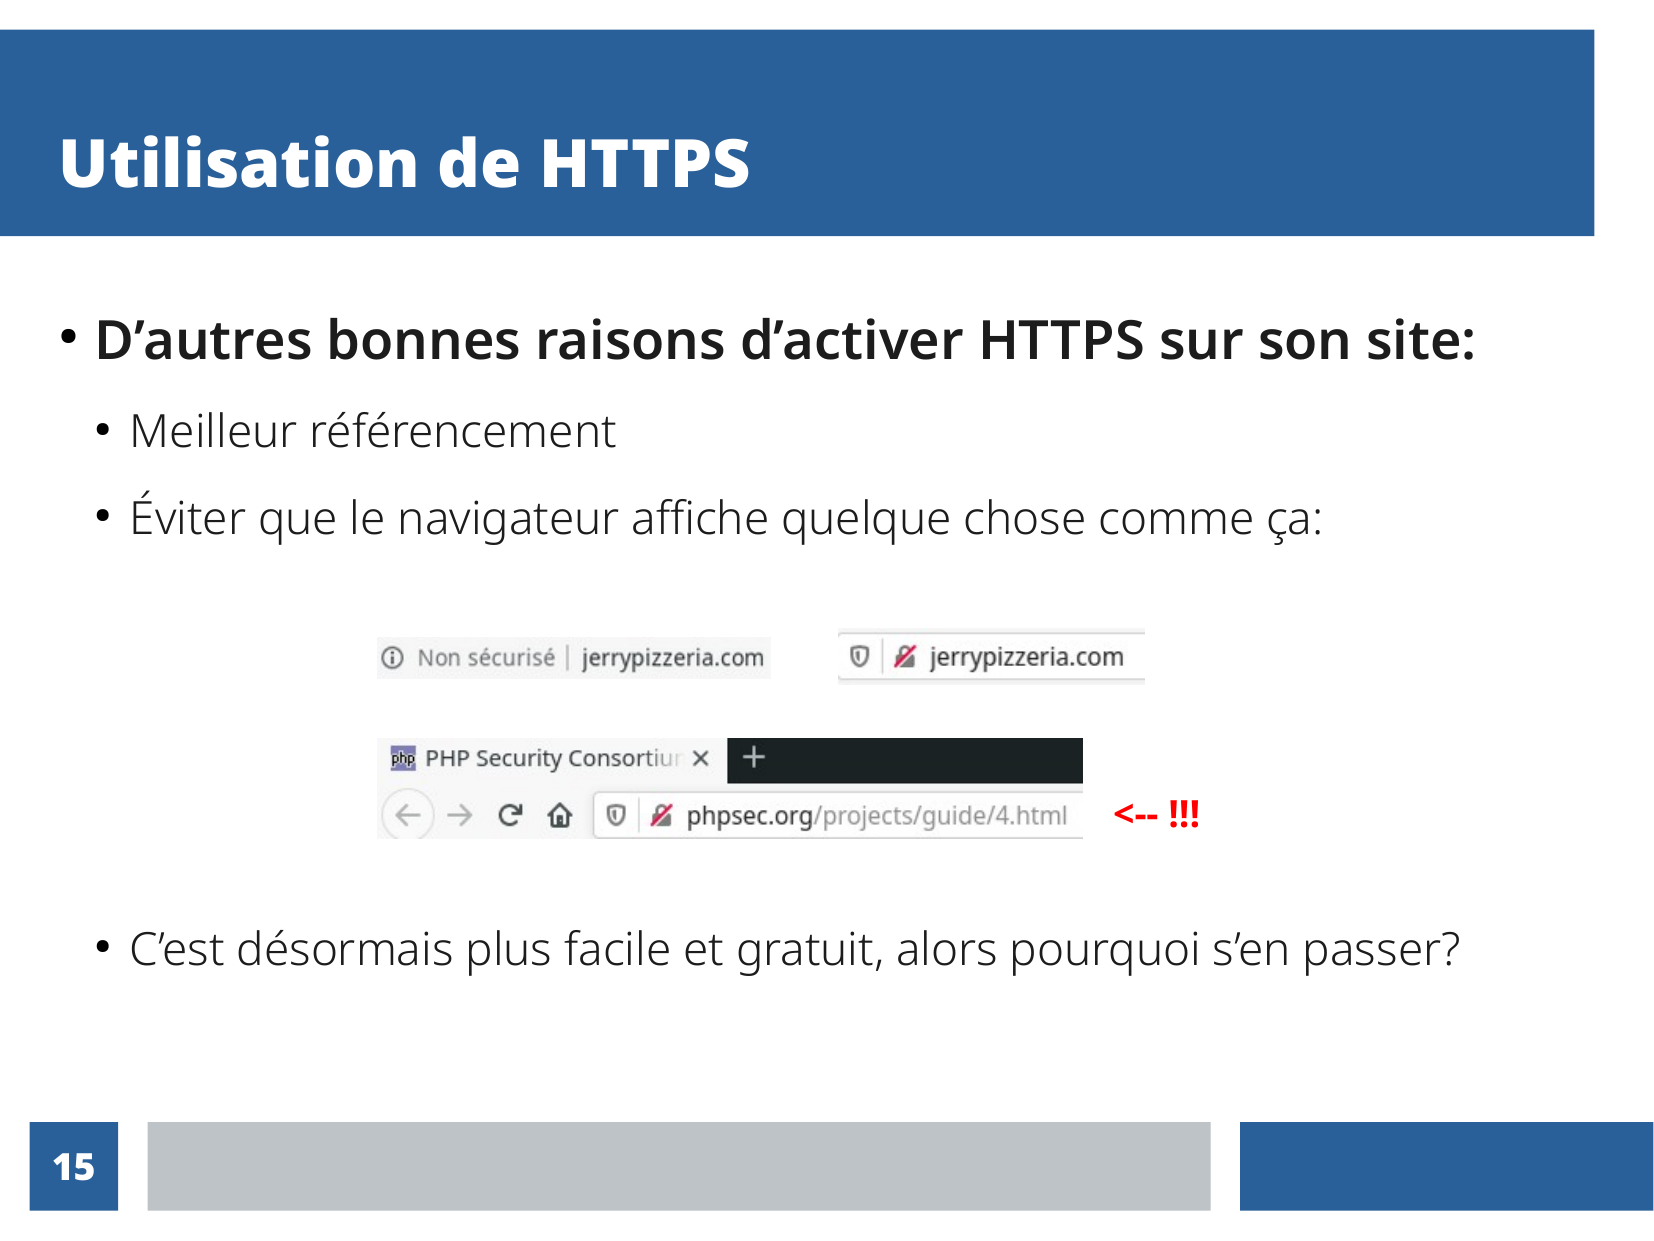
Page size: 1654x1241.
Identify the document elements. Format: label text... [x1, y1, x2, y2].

text_box <-- !!! [1098, 780, 1371, 839]
picture [377, 738, 1083, 839]
list D’autres bonnes raisons d’activer HTTPS sur son site: Meilleur référencement Éviter que le navigateur affiche quelque chose comme ça: C’est désormais plus facile et gratuit, alors pourquoi s’en passer? [59, 301, 1565, 1016]
title Utilisation de HTTPS [59, 59, 1595, 207]
picture [377, 637, 771, 679]
picture [838, 628, 1145, 686]
